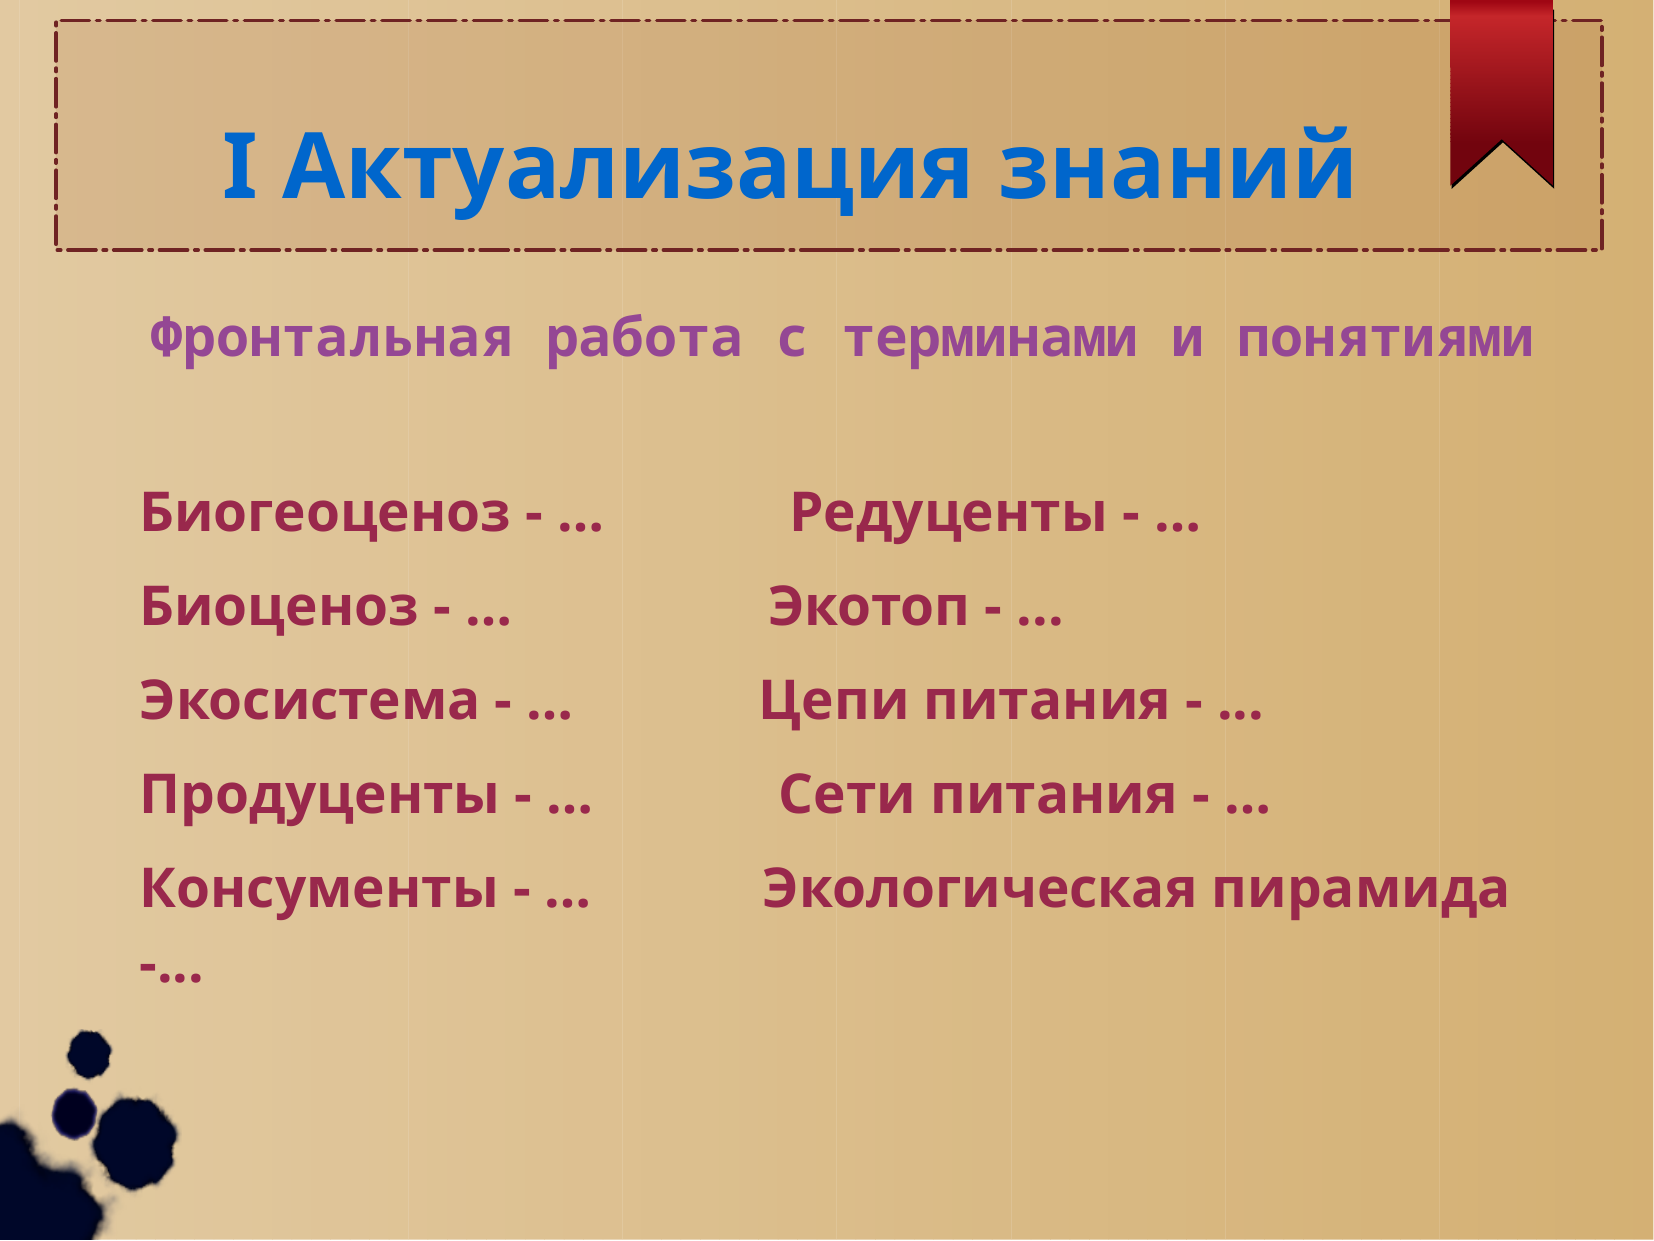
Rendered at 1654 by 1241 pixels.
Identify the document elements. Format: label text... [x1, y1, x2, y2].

list Фронтальная работа с терминами и понятиями Биогеоценоз - … Редуценты - … Биоценоз - … Экотоп - ... Экосистема - … Цепи питания - ... Продуценты - … Сети питания - … Консументы - … Экологическая пирамида -... [92, 297, 1548, 1017]
title I Актуализация знаний [106, 59, 1477, 267]
